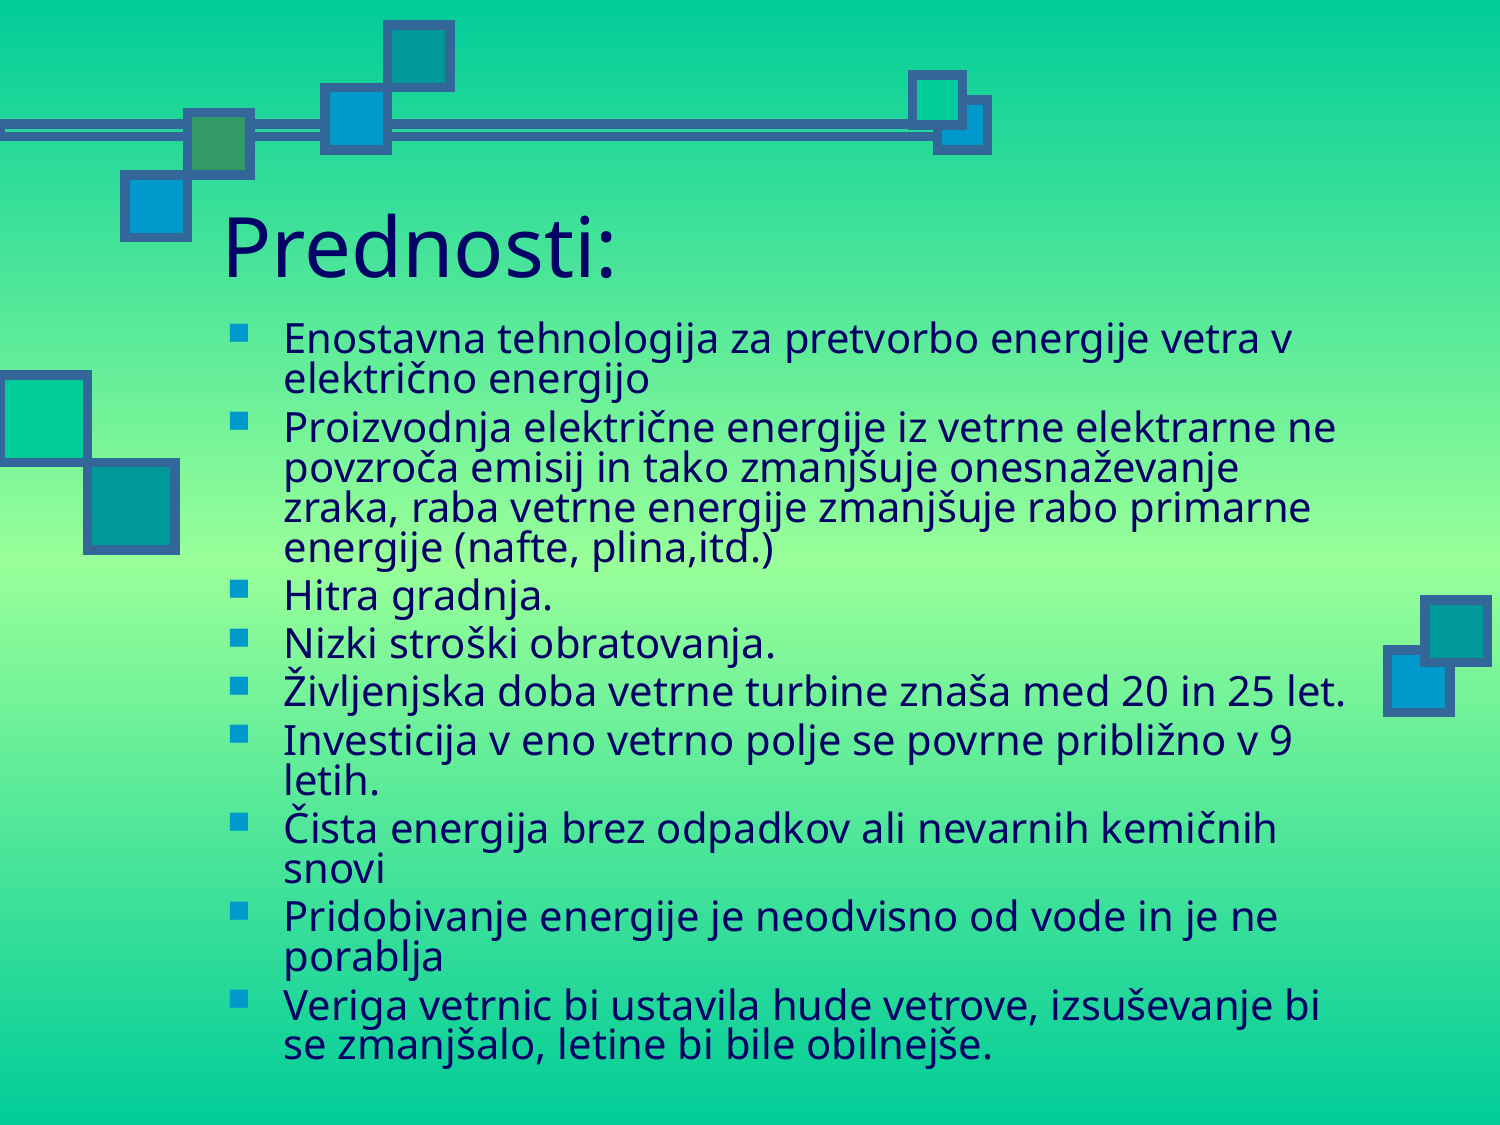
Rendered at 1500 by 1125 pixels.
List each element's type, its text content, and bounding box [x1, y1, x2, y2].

list Enostavna tehnologija za pretvorbo energije vetra v električno energijo Proizvodnja električne energije iz vetrne elektrarne ne povzroča emisij in tako zmanjšuje onesnaževanje zraka, raba vetrne energije zmanjšuje rabo primarne energije (nafte, plina,itd.) Hitra gradnja. Nizki stroški obratovanja. Življenjska doba vetrne turbine znaša med 20 in 25 let. Investicija v eno vetrno polje se povrne približno v 9 letih. Čista energija brez odpadkov ali nevarnih kemičnih snovi Pridobivanje energije je neodvisno od vode in je ne porablja Veriga vetrnic bi ustavila hude vetrove, izsuševanje bi se zmanjšalo, letine bi bile obilnejše. [212, 314, 1375, 1013]
title Prednosti: [206, 125, 1369, 363]
